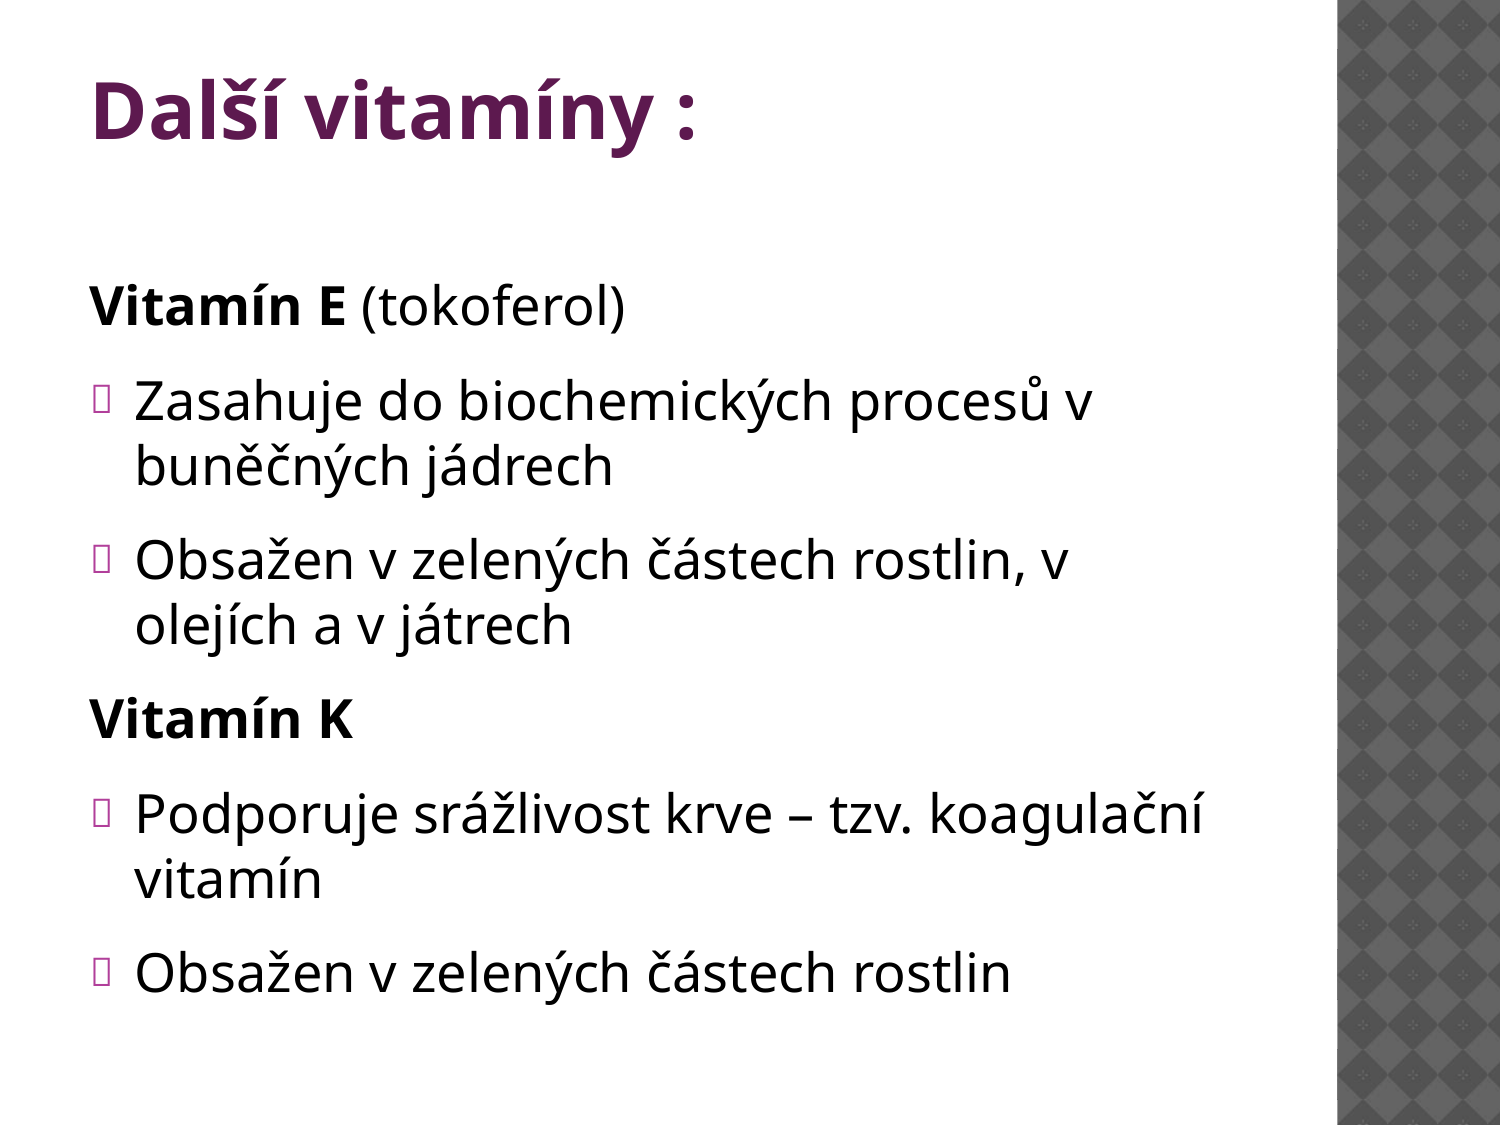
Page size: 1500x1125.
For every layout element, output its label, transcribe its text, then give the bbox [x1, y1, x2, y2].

list Vitamín E (tokoferol) Zasahuje do biochemických procesů v buněčných jádrech Obsažen v zelených částech rostlin, v olejích a v játrech Vitamín K Podporuje srážlivost krve – tzv. koagulační vitamín Obsažen v zelených částech rostlin [75, 264, 1263, 1059]
picture [1337, 0, 1500, 1125]
title Další vitamíny : [75, 52, 1263, 240]
